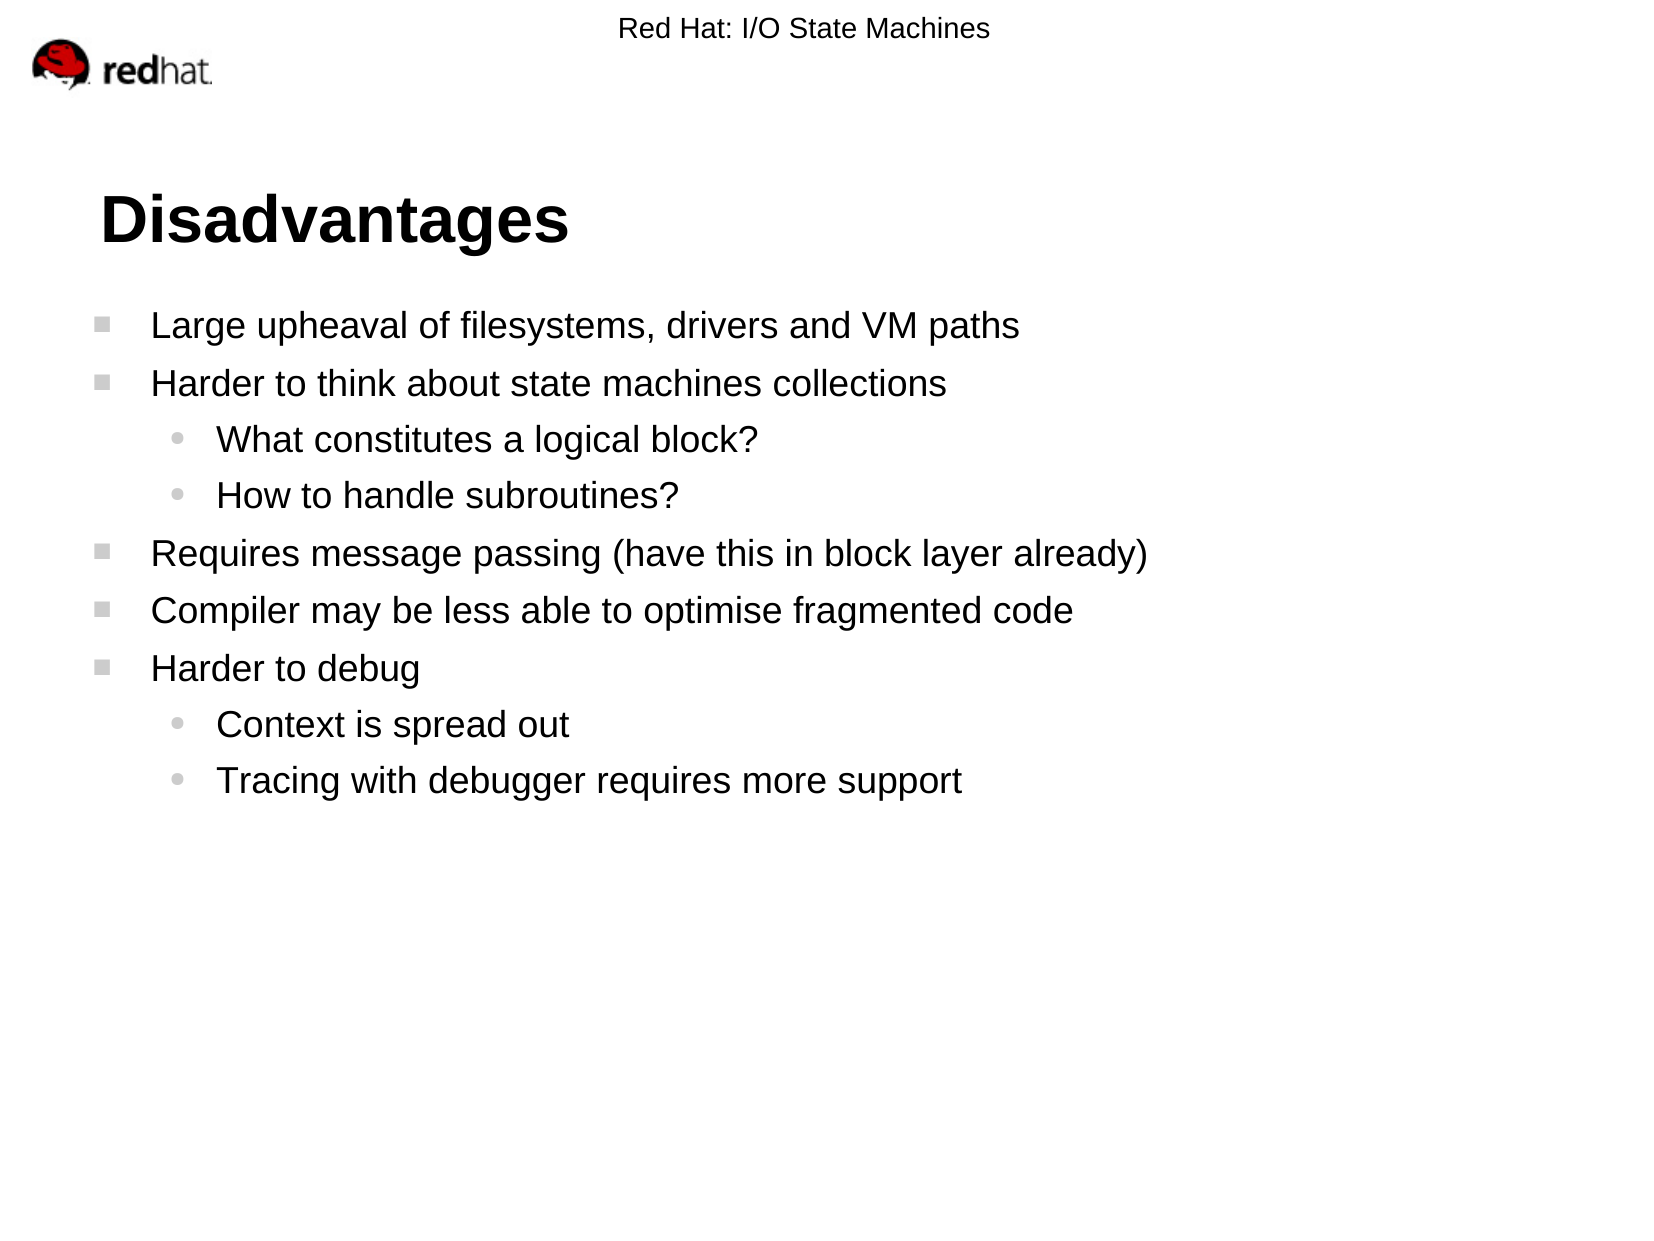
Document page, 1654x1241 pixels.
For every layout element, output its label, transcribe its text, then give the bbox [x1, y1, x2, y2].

title Disadvantages [100, 164, 1506, 275]
list Large upheaval of filesystems, drivers and VM paths Harder to think about state machines collections What constitutes a logical block? How to handle subroutines? Requires message passing (have this in block layer already) Compiler may be less able to optimise fragmented code Harder to debug Context is spread out Tracing with debugger requires more support [94, 304, 1500, 1174]
picture [31, 37, 212, 98]
